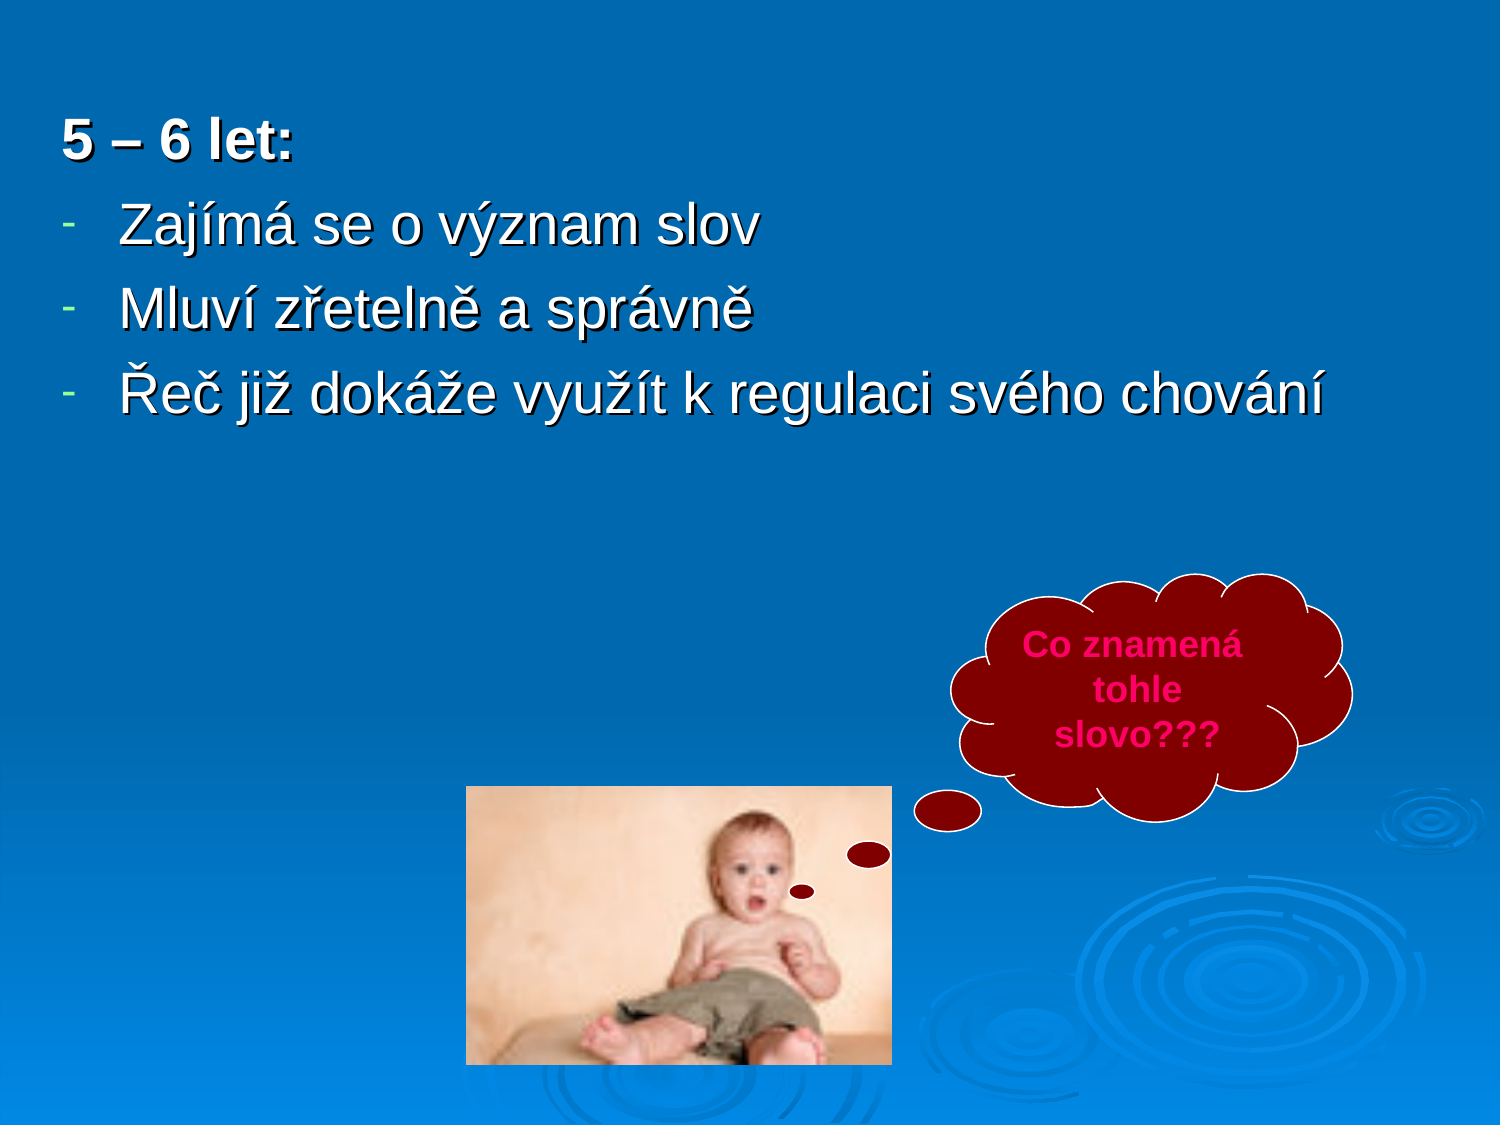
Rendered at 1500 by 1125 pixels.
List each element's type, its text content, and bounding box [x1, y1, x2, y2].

picture [466, 786, 892, 1065]
text_box Co znamená tohle slovo??? [950, 574, 1353, 823]
text_box Co znamená tohle slovo??? [846, 841, 891, 869]
list 5 – 6 let: Zajímá se o význam slov Mluví zřetelně a správně Řeč již dokáže využít k regulaci svého chování [46, 93, 1397, 472]
text_box Co znamená tohle slovo??? [914, 790, 982, 832]
